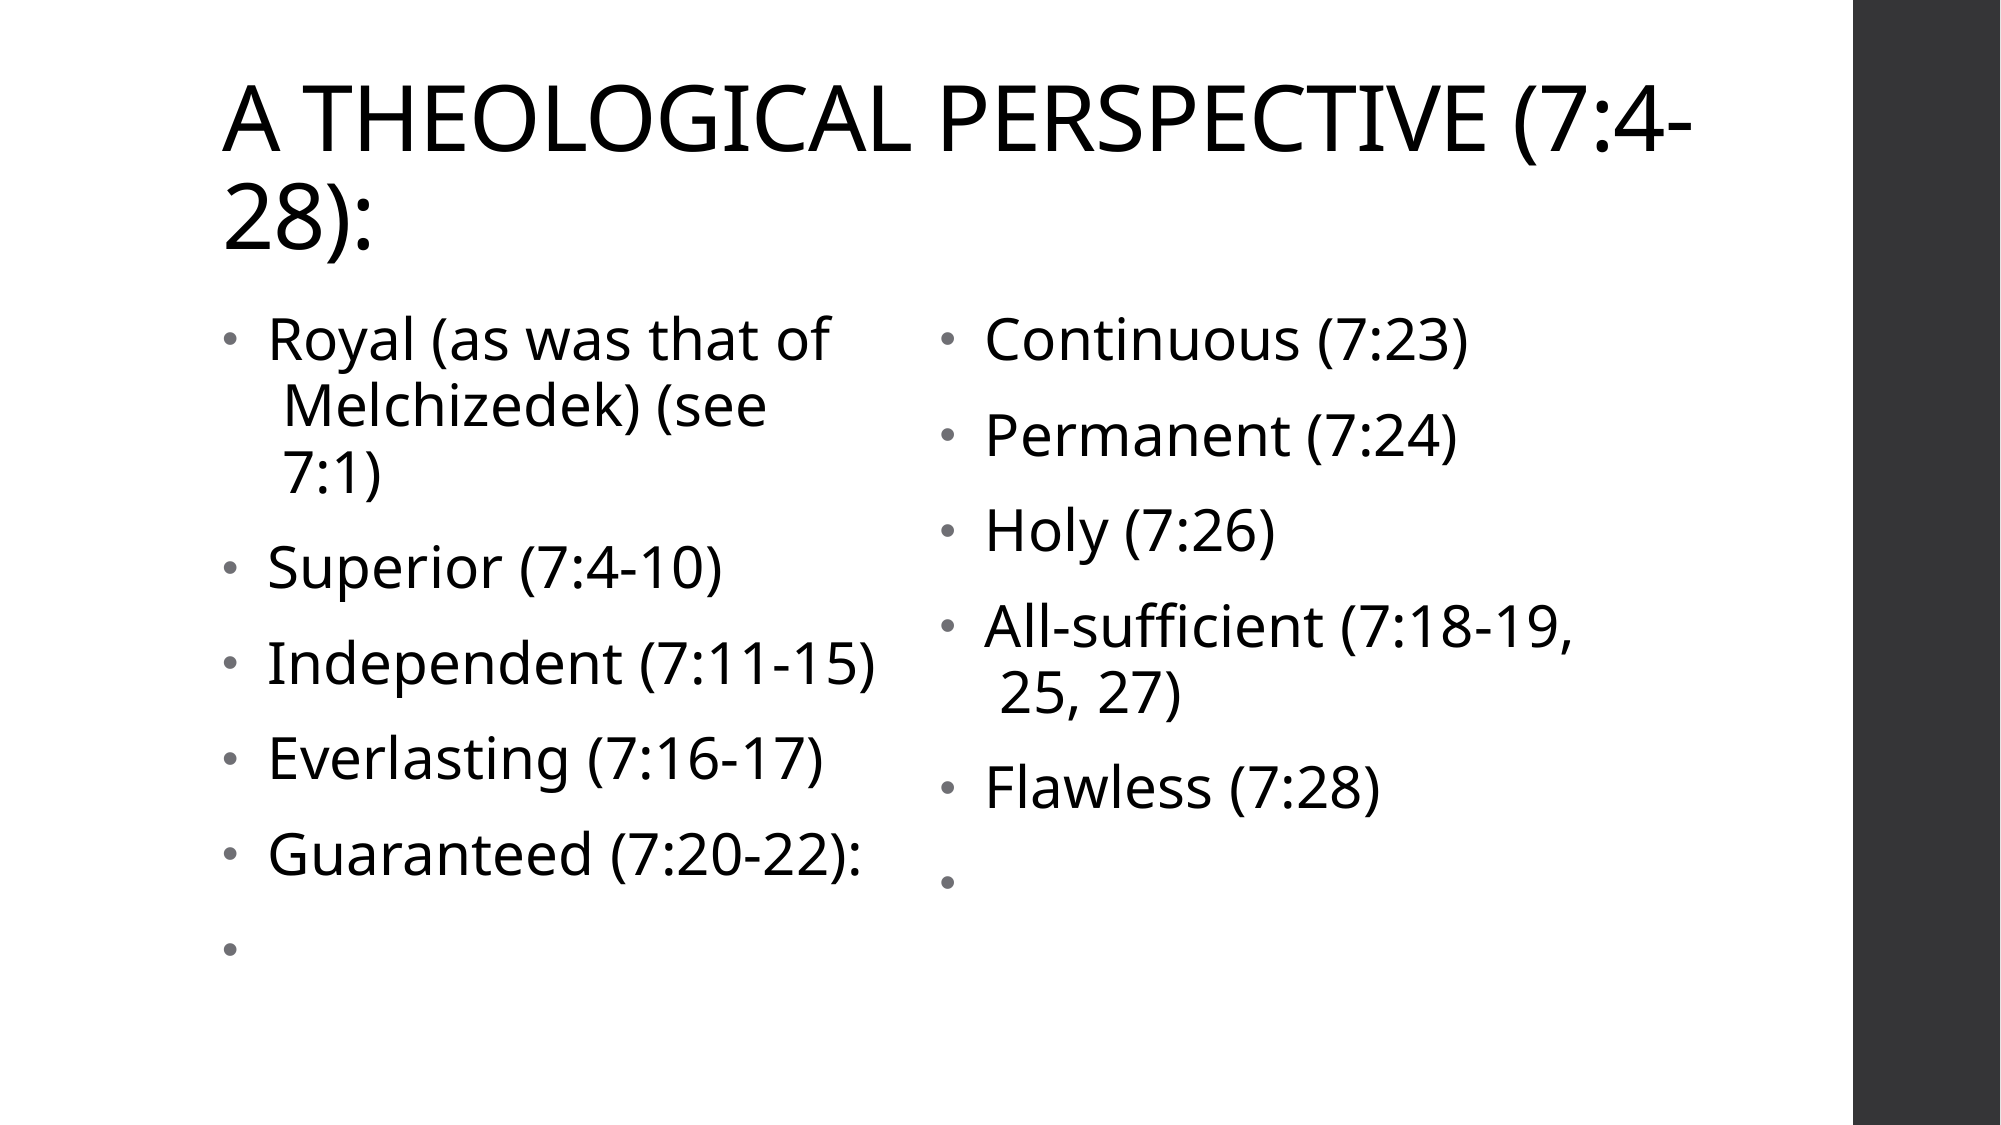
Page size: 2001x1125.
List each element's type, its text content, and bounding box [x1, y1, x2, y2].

list Continuous (7:23) Permanent (7:24) Holy (7:26) All-sufficient (7:18-19, 25, 27) Flawless (7:28) [924, 299, 1617, 1014]
list Royal (as was that of Melchizedek) (see 7:1) Superior (7:4-10) Independent (7:11-15) Everlasting (7:16-17) Guaranteed (7:20-22): [207, 299, 900, 1014]
title A THEOLOGICAL PERSPECTIVE (7:4-28): [206, 60, 1797, 278]
